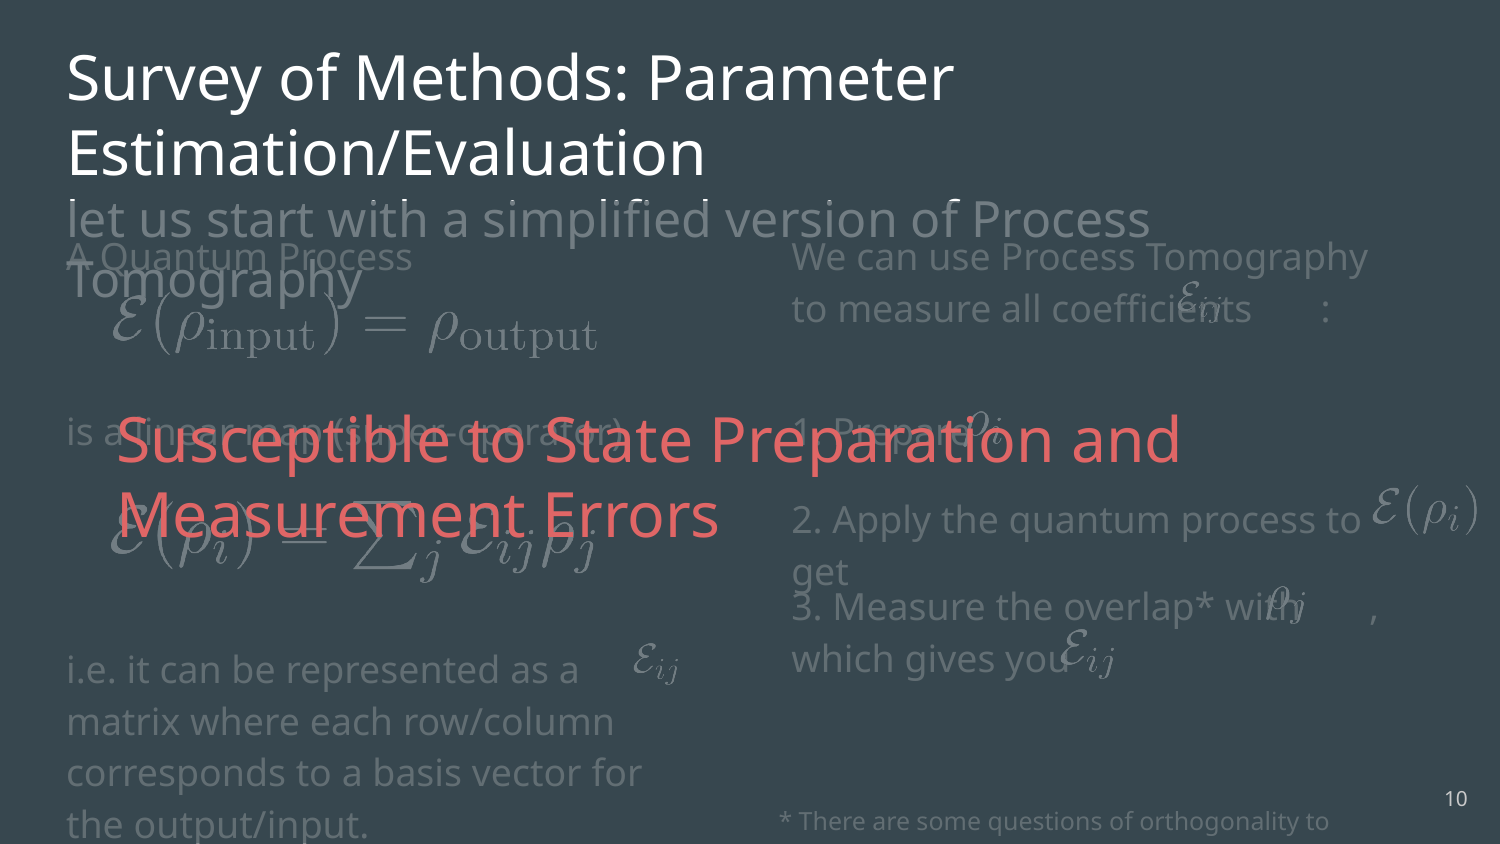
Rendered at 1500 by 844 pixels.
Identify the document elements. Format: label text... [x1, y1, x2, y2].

text_box [41, 201, 1500, 844]
title Survey of Methods: Parameter Estimation/Evaluation let us start with a simplified version of Process Tomography [51, 23, 1476, 117]
slide_number <number> [1392, 767, 1483, 833]
title Susceptible to State Preparation and Measurement Errors [101, 385, 1476, 480]
